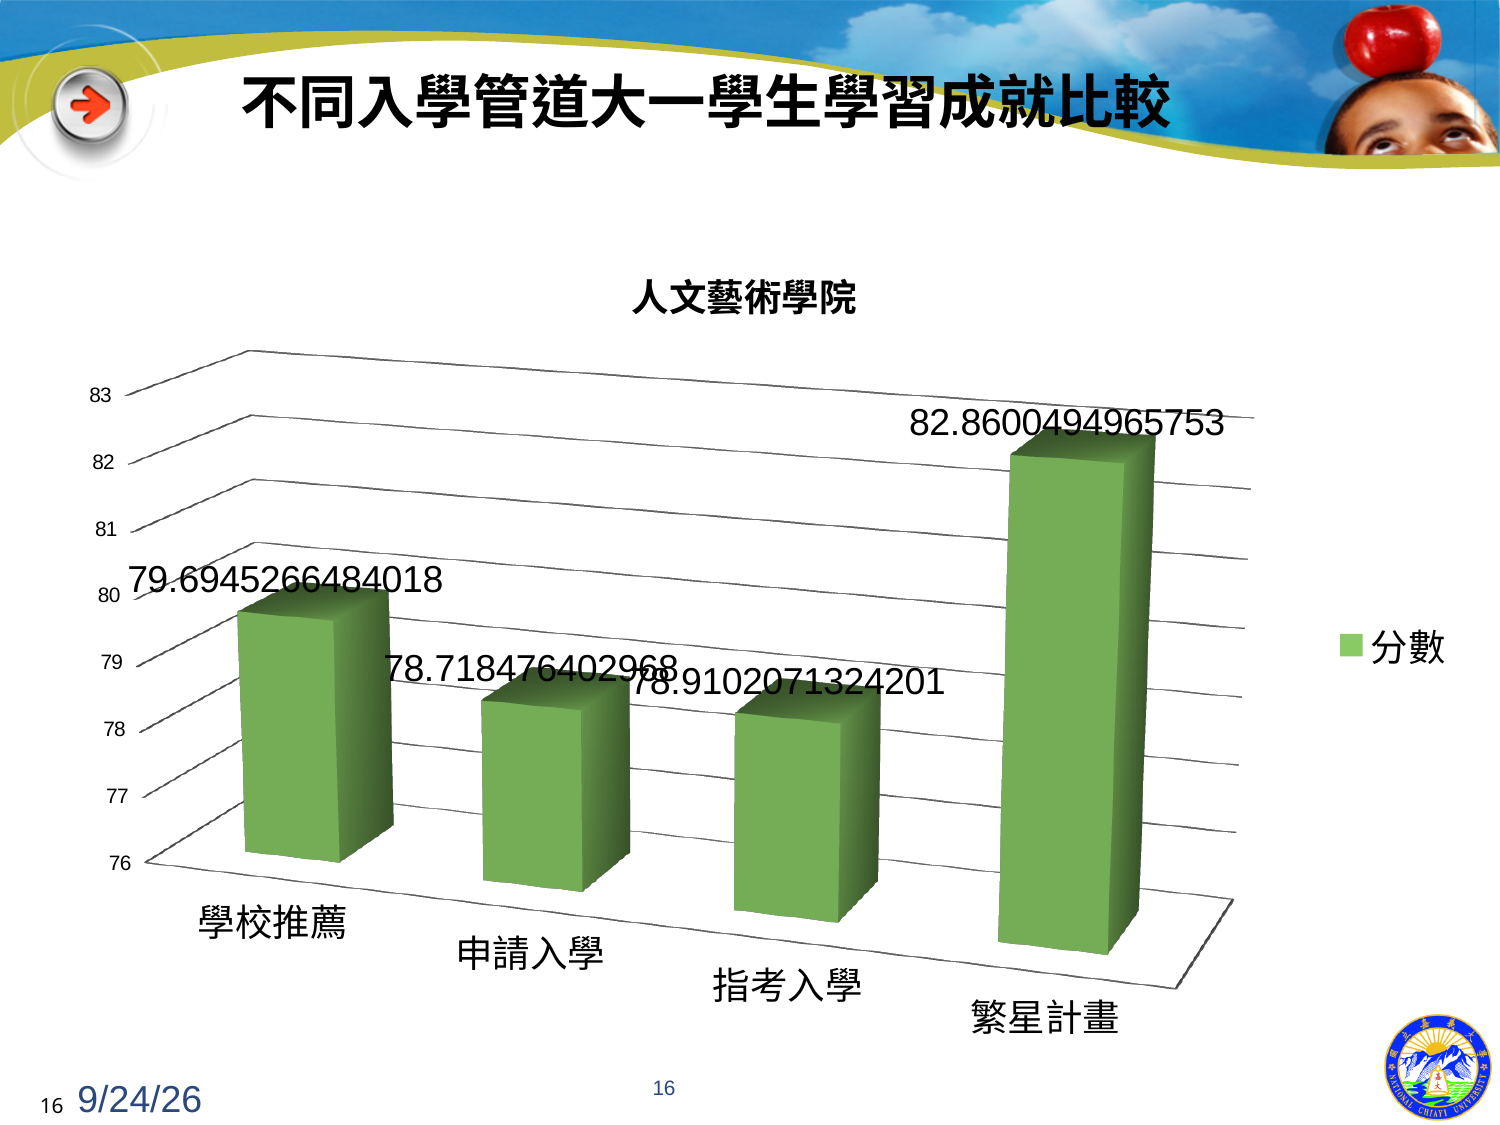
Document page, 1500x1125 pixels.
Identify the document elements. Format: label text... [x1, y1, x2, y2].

title 不同入學管道大一學生學習成就比較 [225, 28, 1388, 173]
text_box [637, 1067, 775, 1111]
text_box [24, 1067, 376, 1125]
chart [17, 231, 1471, 1059]
